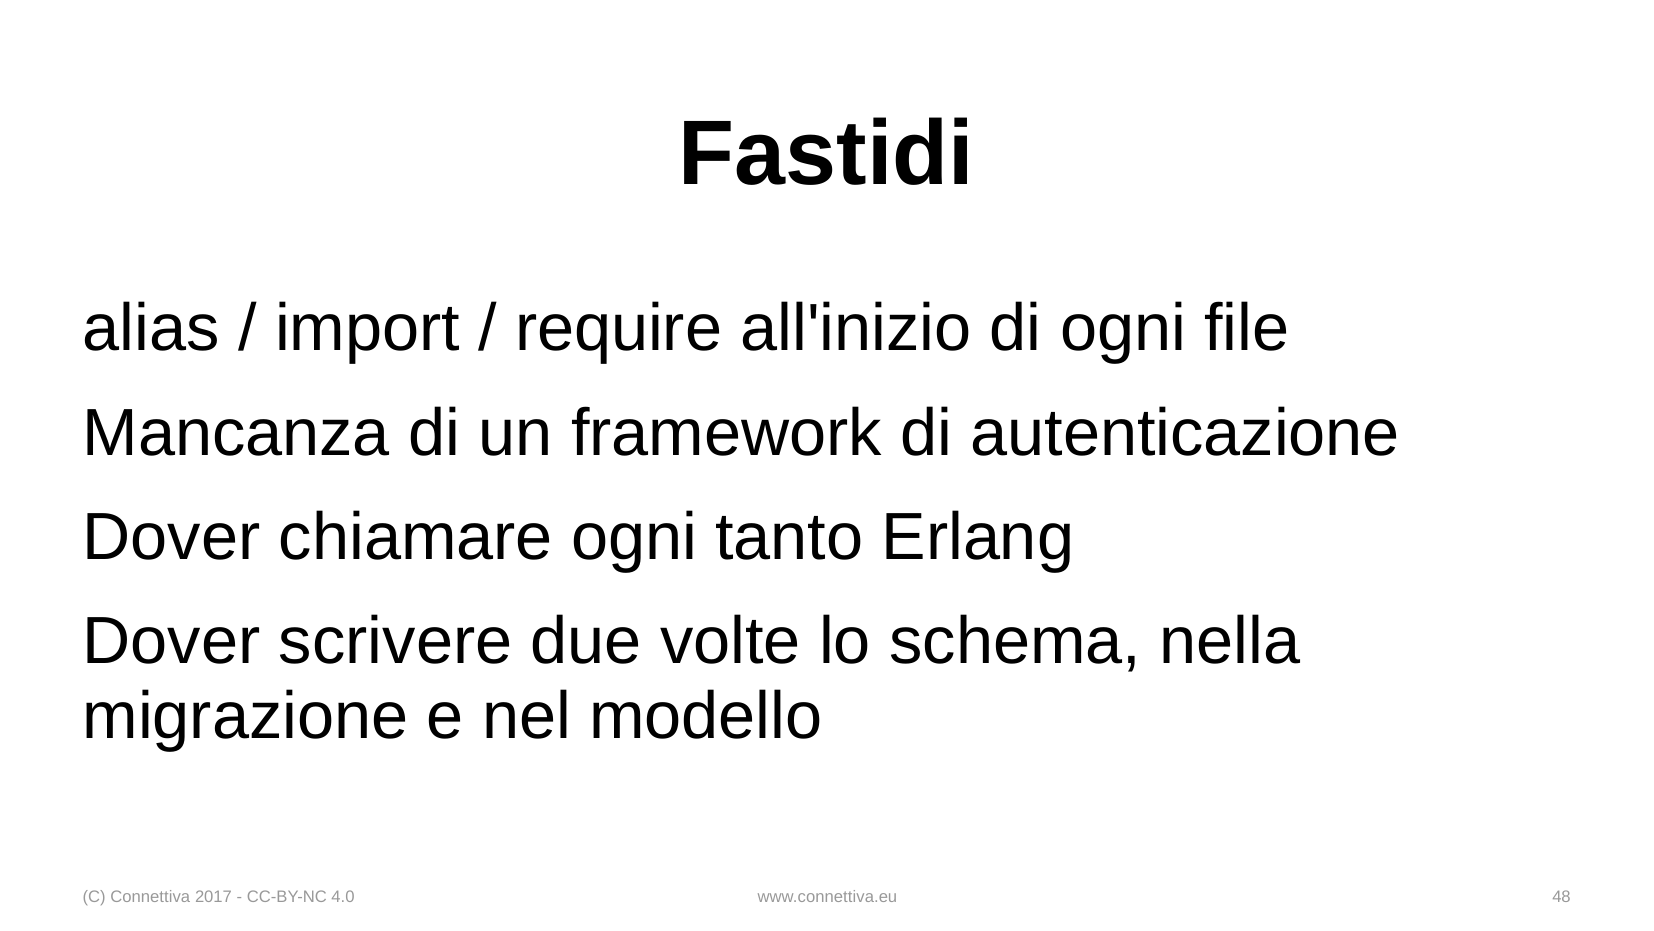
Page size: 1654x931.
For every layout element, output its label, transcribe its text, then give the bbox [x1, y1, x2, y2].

list alias / import / require all'inizio di ogni file Mancanza di un framework di autenticazione Dover chiamare ogni tanto Erlang Dover scrivere due volte lo schema, nella migrazione e nel modello [82, 290, 1571, 931]
title Fastidi [82, 49, 1571, 257]
